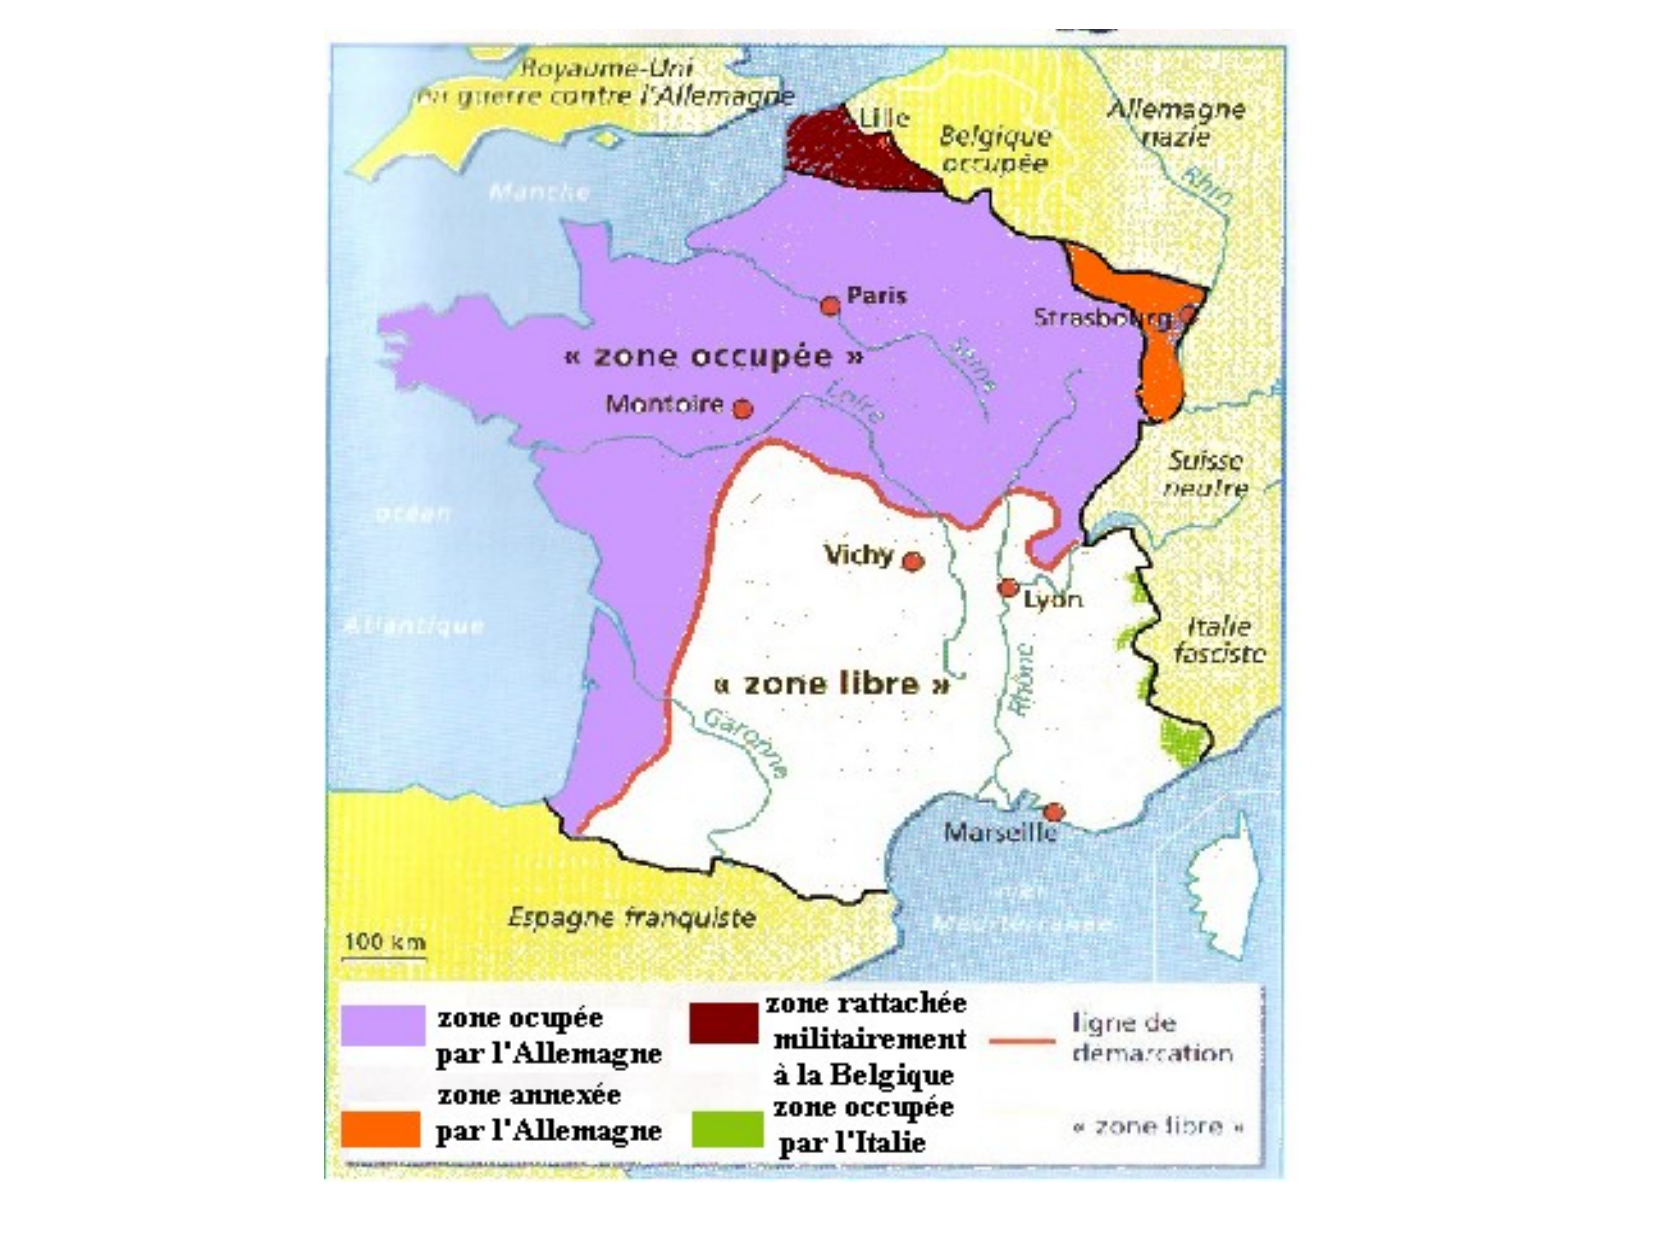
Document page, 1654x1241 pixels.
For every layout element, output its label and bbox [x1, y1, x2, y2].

picture [324, 29, 1300, 1182]
